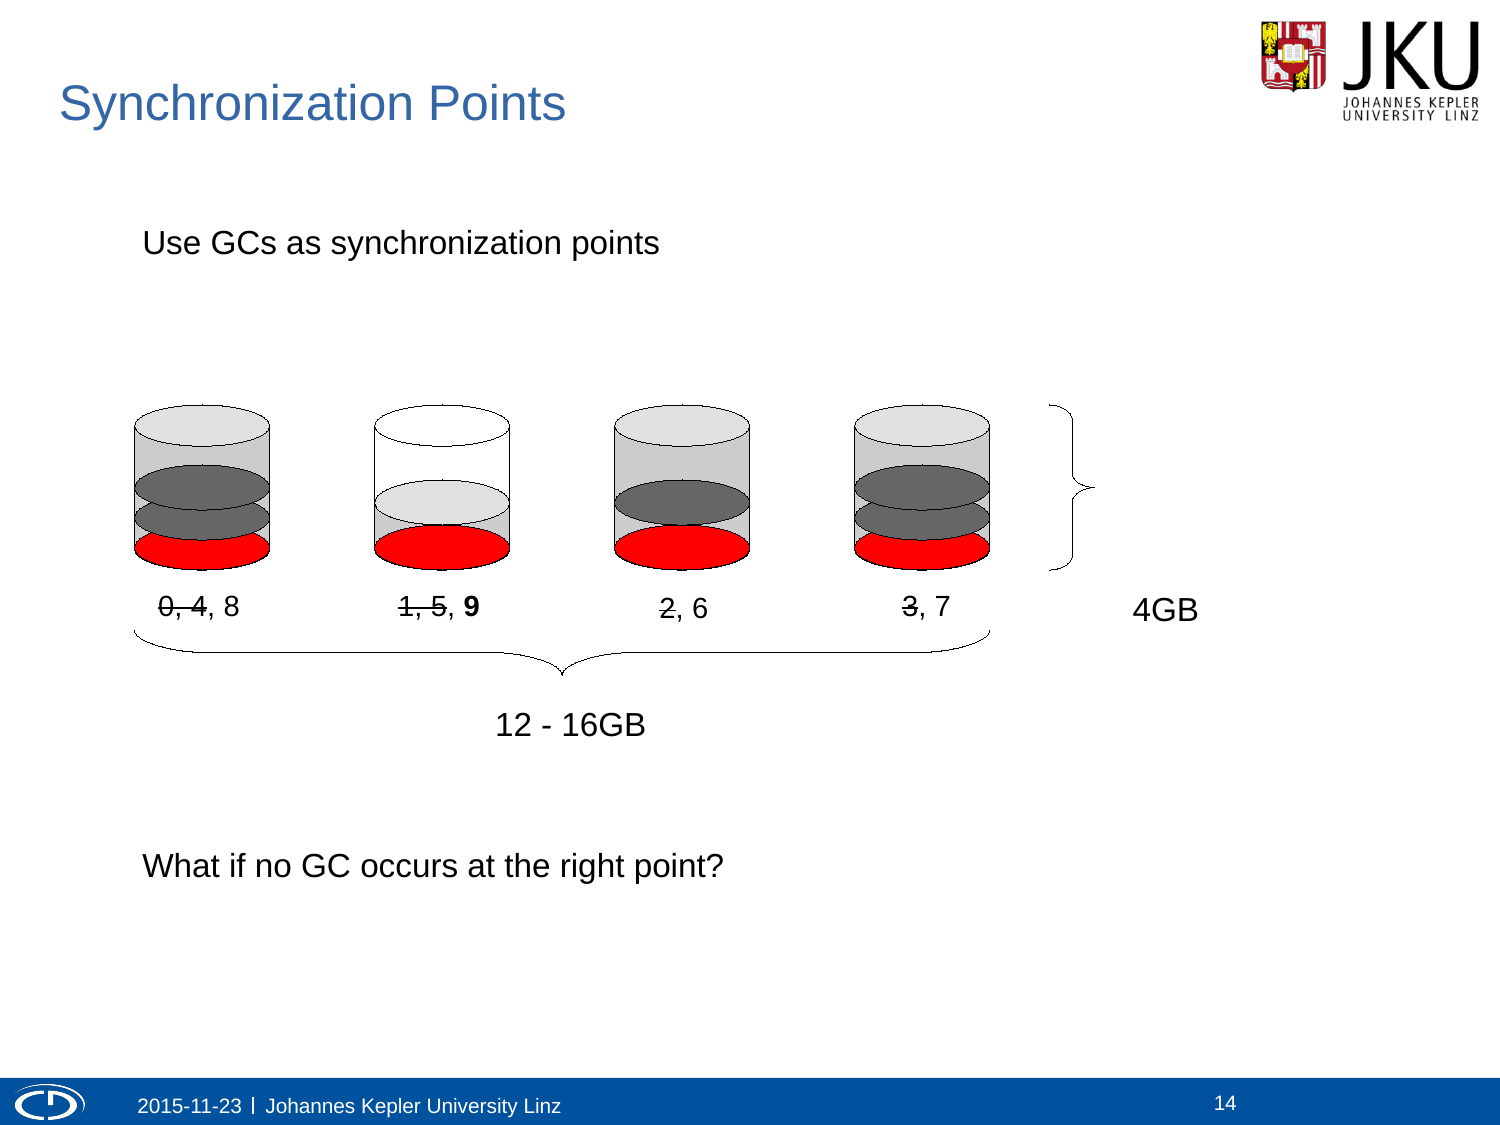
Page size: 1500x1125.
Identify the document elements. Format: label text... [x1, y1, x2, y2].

text_box [614, 427, 750, 571]
text_box 12 - 16GB [480, 699, 662, 752]
text_box 3, 7 [887, 582, 967, 631]
text_box 0, 4, 8 [143, 582, 255, 631]
text_box 4GB [1118, 584, 1215, 637]
text_box [374, 427, 510, 501]
text_box [854, 427, 990, 571]
picture [1249, 7, 1495, 129]
title Synchronization Points [58, 58, 1004, 148]
text_box [374, 504, 510, 571]
text_box What if no GC occurs at the right point? [127, 840, 865, 893]
text_box 2, 6 [644, 585, 724, 633]
text_box 1, 5, 9 [383, 582, 495, 631]
text_box Use GCs as synchronization points [127, 217, 841, 271]
text_box [134, 427, 270, 571]
picture [11, 1077, 88, 1125]
